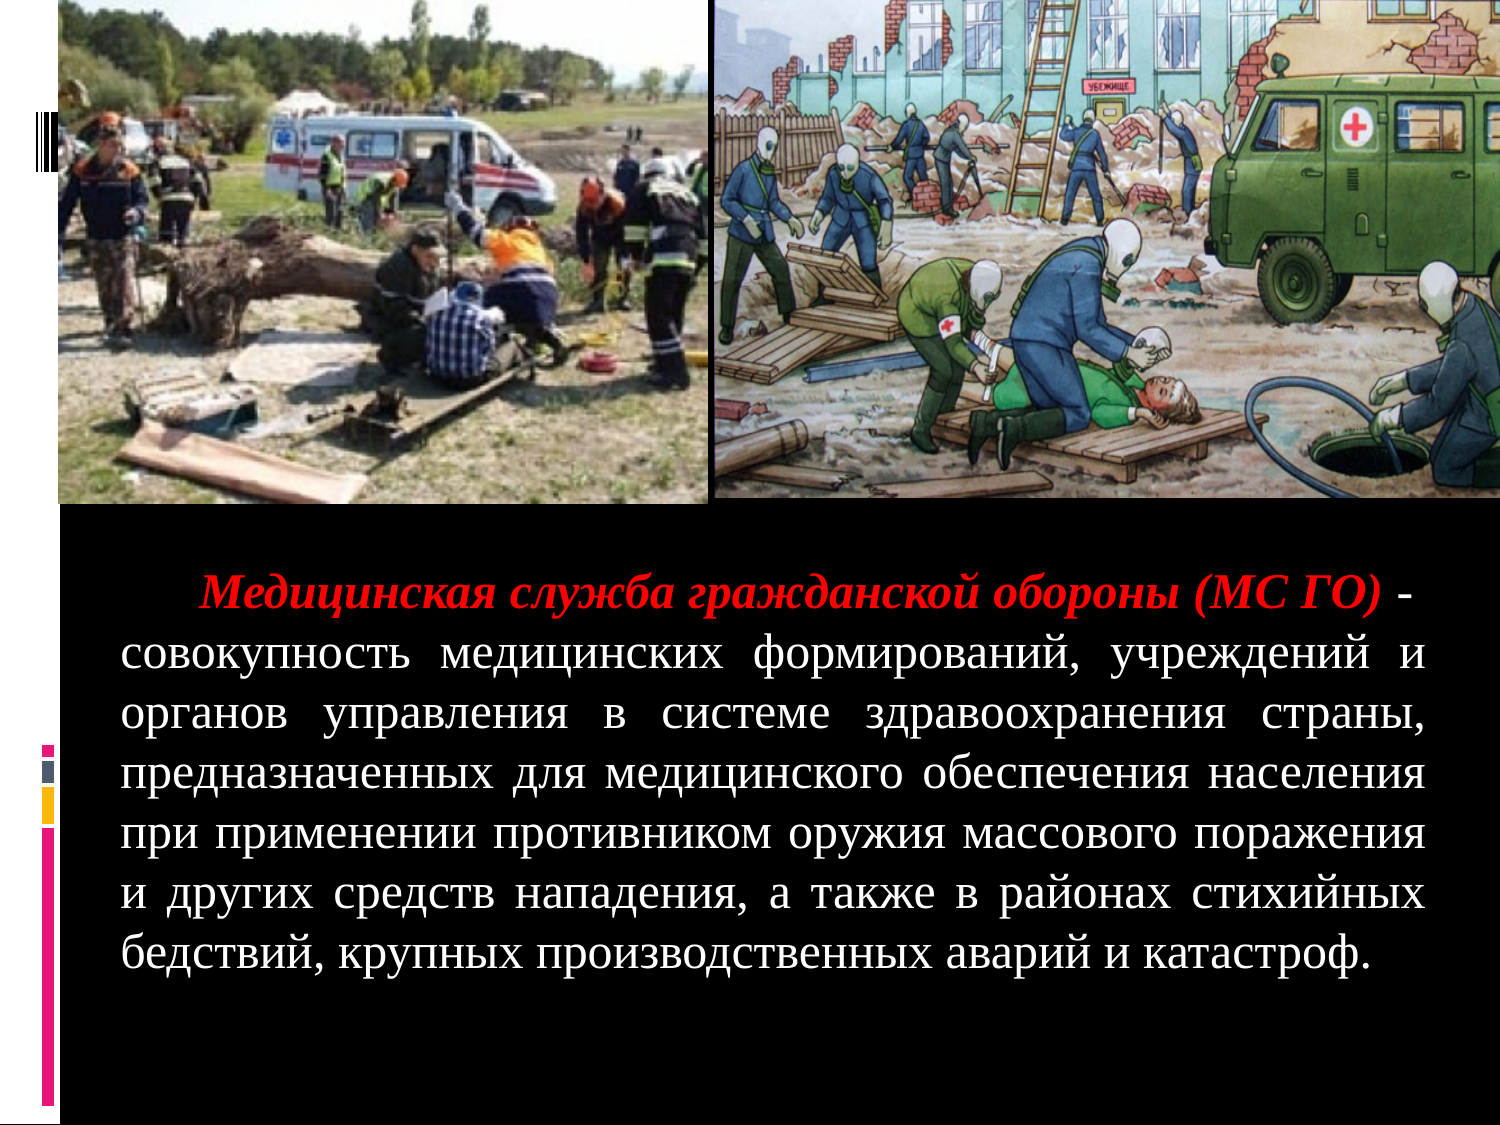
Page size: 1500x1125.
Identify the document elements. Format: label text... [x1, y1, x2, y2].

picture [58, 0, 708, 504]
text_box Медицинская служба гражданской обороны (МС ГО) - совокупность медицинских формирований, учреждений и органов управления в системе здравоохранения страны, предназначенных для медицинского обеспечения населения при применении противником оружия массового поражения и других средств нападения, а также в районах стихийных бедствий, крупных производственных аварий и катастроф. [105, 550, 1442, 1051]
picture [714, 0, 1500, 498]
